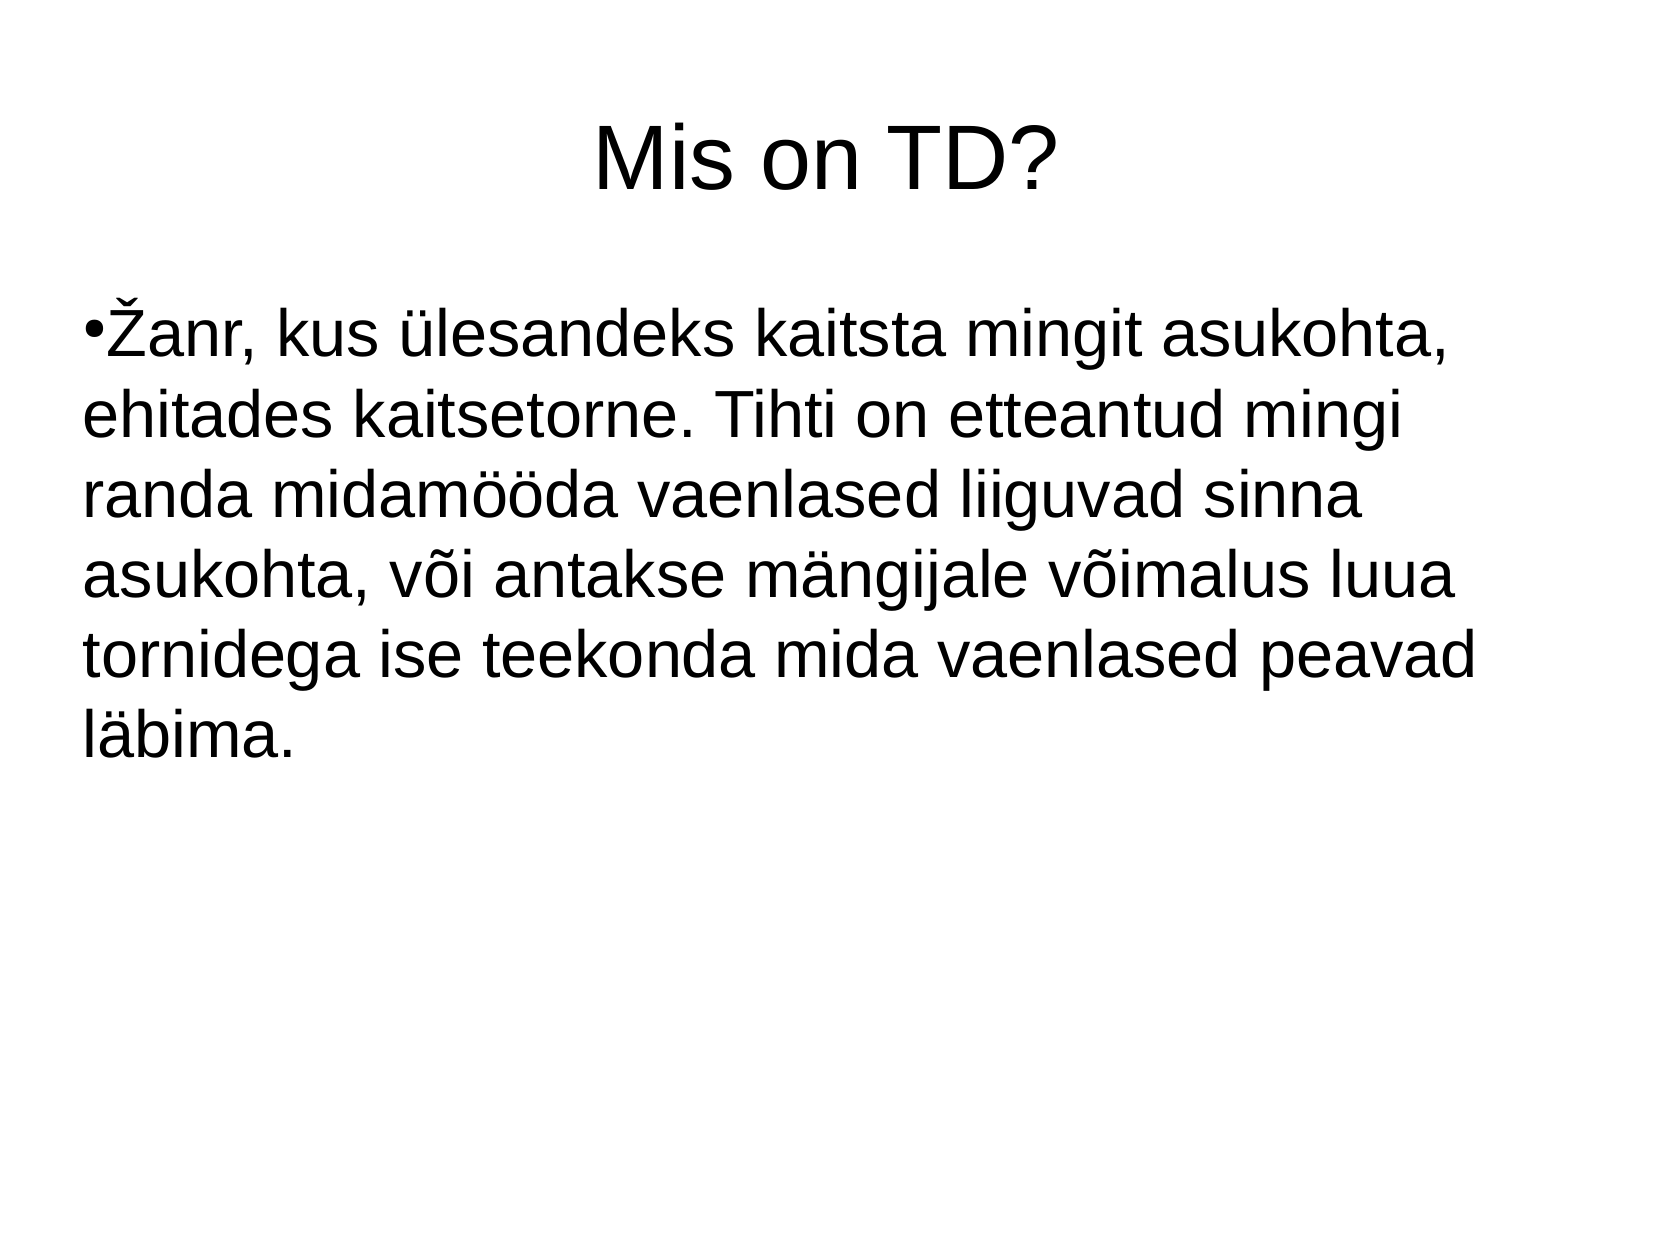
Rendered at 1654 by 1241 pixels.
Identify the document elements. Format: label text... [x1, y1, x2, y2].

list Žanr, kus ülesandeks kaitsta mingit asukohta, ehitades kaitsetorne. Tihti on etteantud mingi randa midamööda vaenlased liiguvad sinna asukohta, või antakse mängijale võimalus luua tornidega ise teekonda mida vaenlased peavad läbima. [82, 290, 1571, 1010]
title Mis on TD? [82, 49, 1571, 257]
